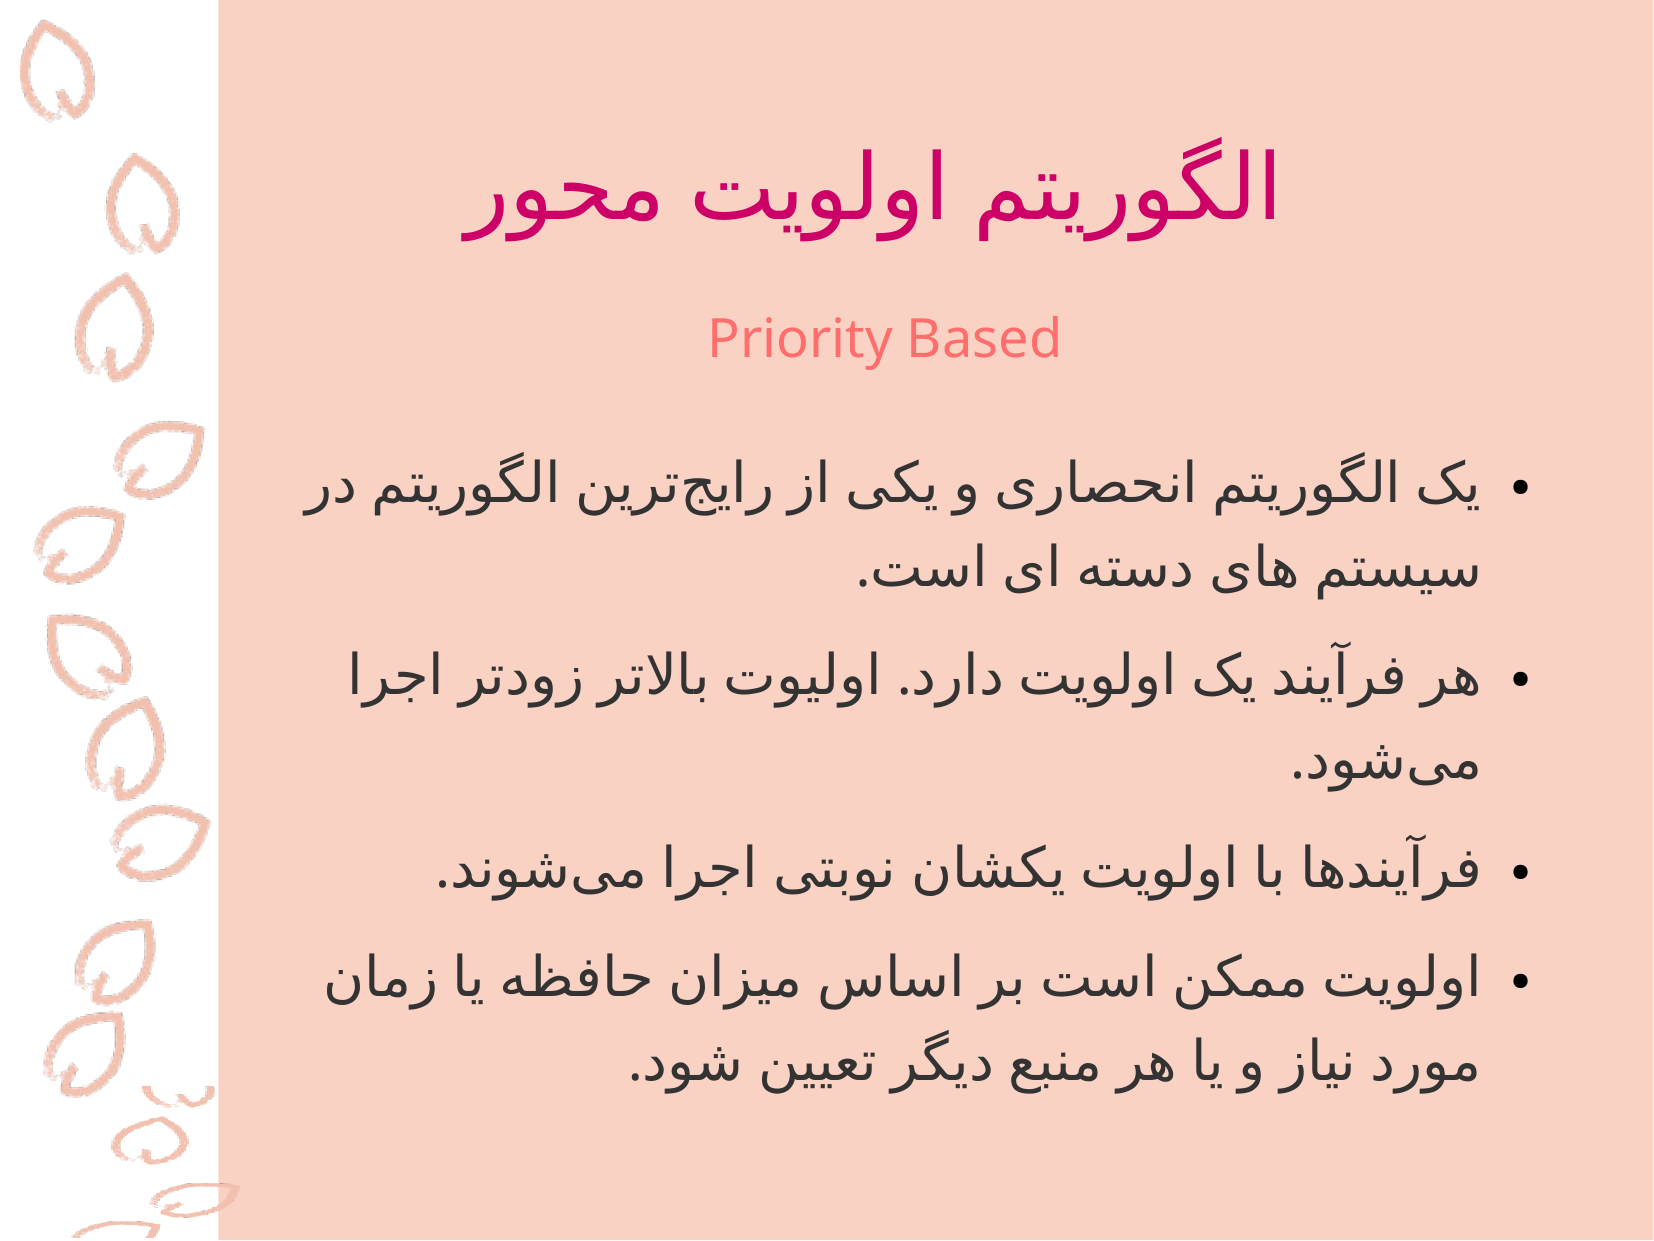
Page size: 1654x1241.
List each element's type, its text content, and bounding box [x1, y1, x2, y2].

title الگوریتم اولویت محور [183, 93, 1567, 264]
picture [20, 19, 247, 1238]
title Priority Based [141, 264, 1630, 409]
list یک الگوریتم انحصاری و یکی از رایج‌ترین الگوریتم‌ در سیستم های دسته ای است. هر فرآیند یک اولویت دارد. اولیوت بالاتر زودتر اجرا می‌شود. فرآیندها با اولویت یکشان نوبتی اجرا می‌شوند. اولویت ممکن است بر اساس میزان حافظه یا زمان مورد نیاز و یا هر منبع دیگر تعیین شود. [249, 440, 1543, 1118]
